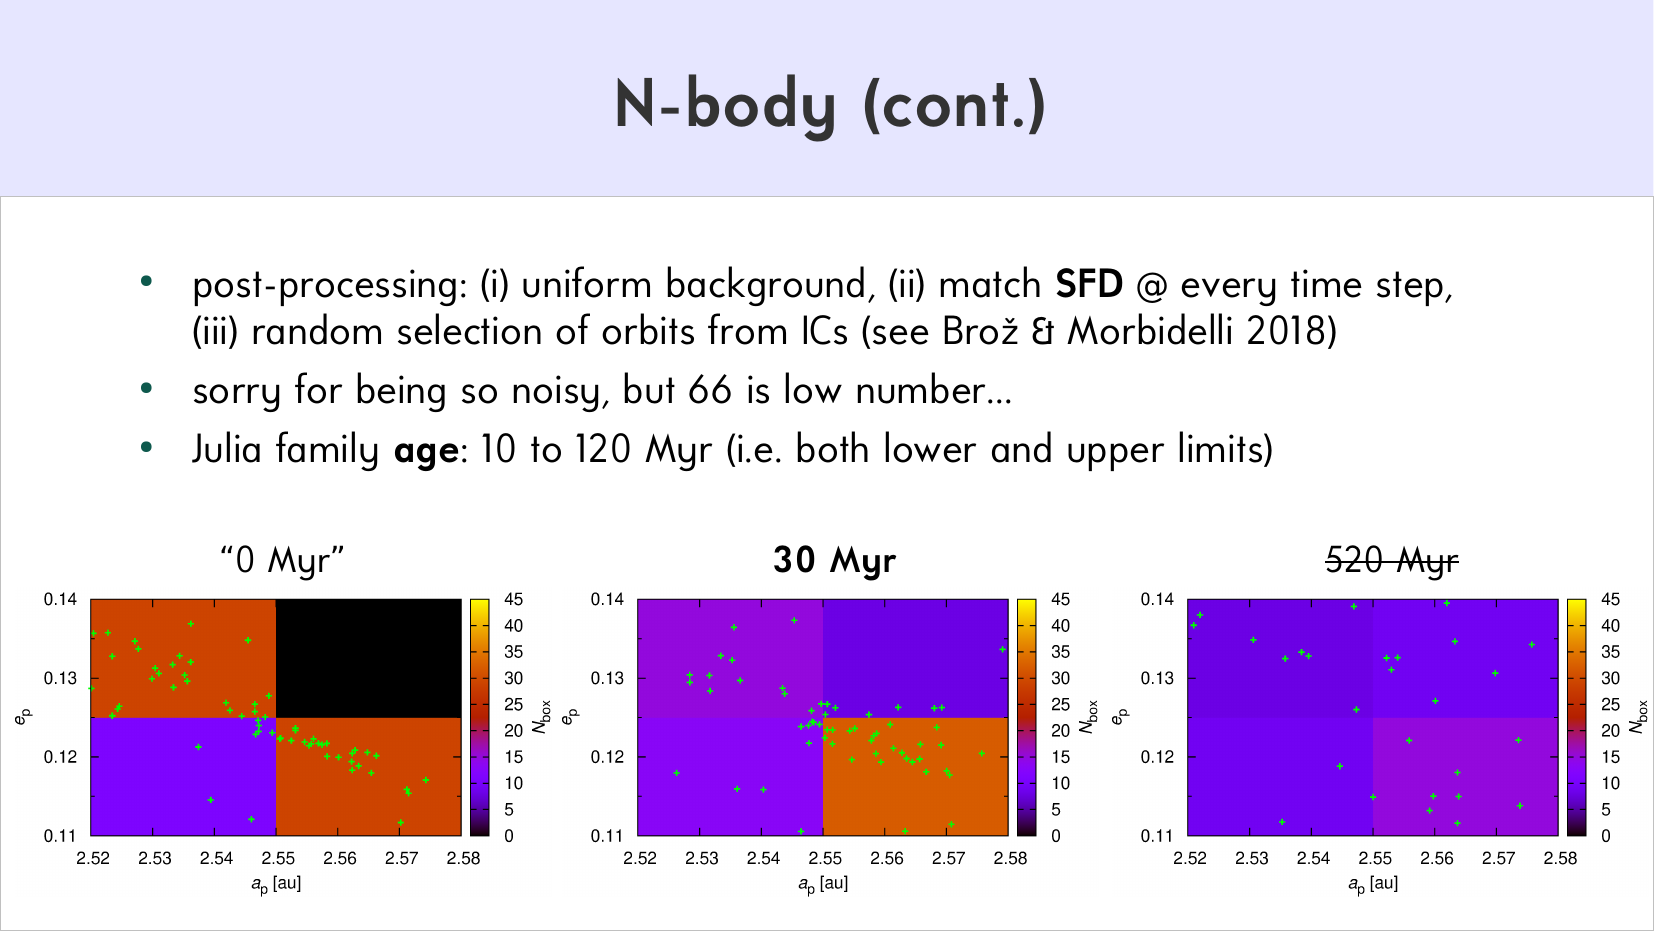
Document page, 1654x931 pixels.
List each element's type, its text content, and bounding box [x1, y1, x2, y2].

text_box “0 Myr” 30 Myr 520 Myr [204, 529, 1482, 633]
picture [562, 633, 1099, 897]
picture [1112, 587, 1649, 897]
list post-processing: (i) uniform background, (ii) match SFD @ every time step, (iii) random selection of orbits from ICs (see Brož & Morbidelli 2018) sorry for being so noisy, but 66 is low number... Julia family age: 10 to 120 Myr (i.e. both lower and upper limits) [121, 258, 1534, 587]
title N-body (cont.) [124, 23, 1537, 179]
picture [15, 587, 552, 897]
